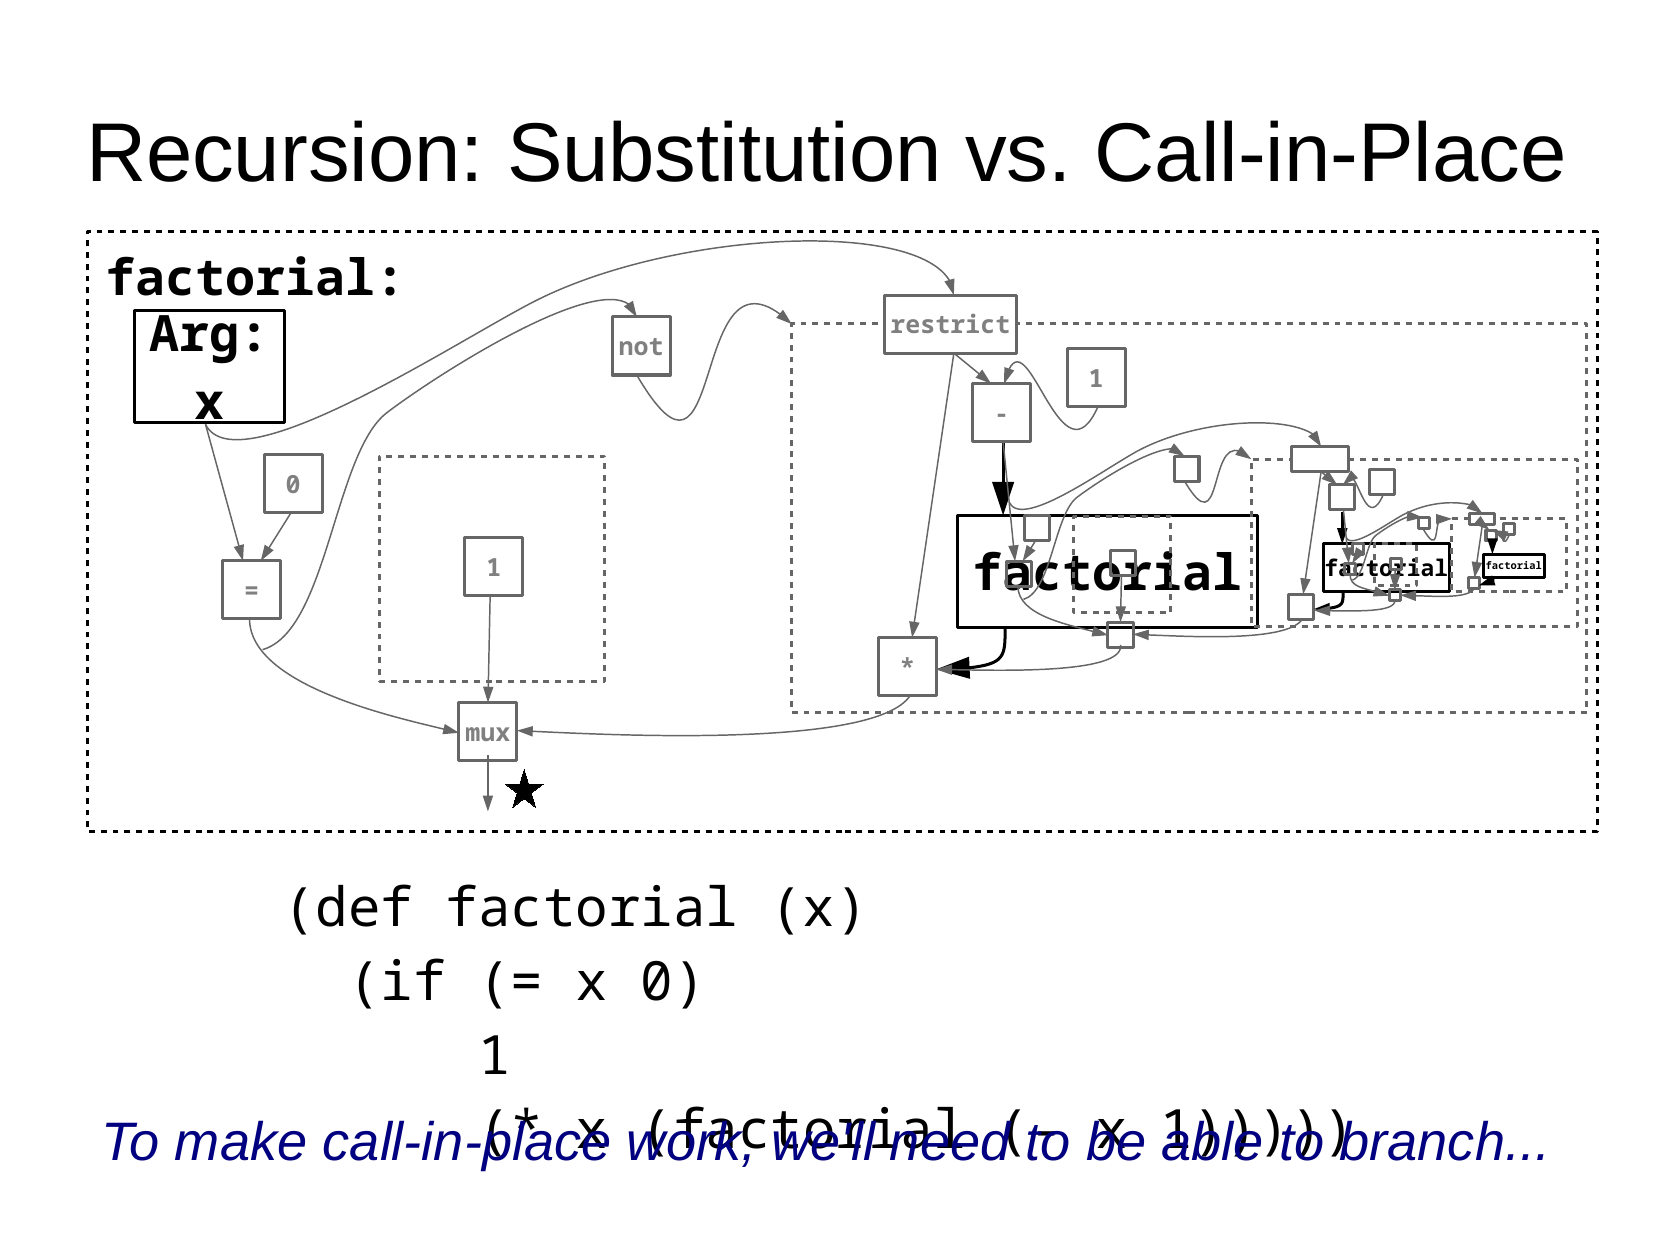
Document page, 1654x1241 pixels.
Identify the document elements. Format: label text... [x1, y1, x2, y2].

text_box 0 [264, 454, 323, 513]
text_box [1469, 513, 1495, 525]
text_box factorial [957, 515, 1258, 628]
text_box - [972, 383, 1031, 442]
text_box factorial [1483, 554, 1545, 578]
text_box [1291, 446, 1349, 472]
text_box restrict [884, 295, 1017, 354]
title Recursion: Substitution vs. Call-in-Place [82, 49, 1571, 257]
text_box (def factorial (x) (if (= x 0) 1 (* x (factorial (- x 1))))) [283, 868, 1371, 1085]
text_box factorial: [90, 235, 457, 300]
text_box 1 [464, 537, 523, 596]
text_box factorial [1112, 552, 1134, 574]
text_box [505, 769, 544, 808]
text_box factorial [1323, 543, 1450, 592]
text_box factorial [1012, 515, 1033, 560]
text_box not [612, 316, 671, 376]
text_box mux [458, 702, 517, 761]
text_box factorial [1026, 517, 1048, 539]
text_box factorial [1101, 568, 1113, 585]
text_box = [222, 560, 281, 619]
text_box * [878, 637, 937, 696]
text_box 1 [1067, 348, 1126, 407]
list To make call-in-place work, we'll need to be able to branch... [82, 1110, 1571, 1181]
text_box Arg: x [134, 310, 285, 423]
